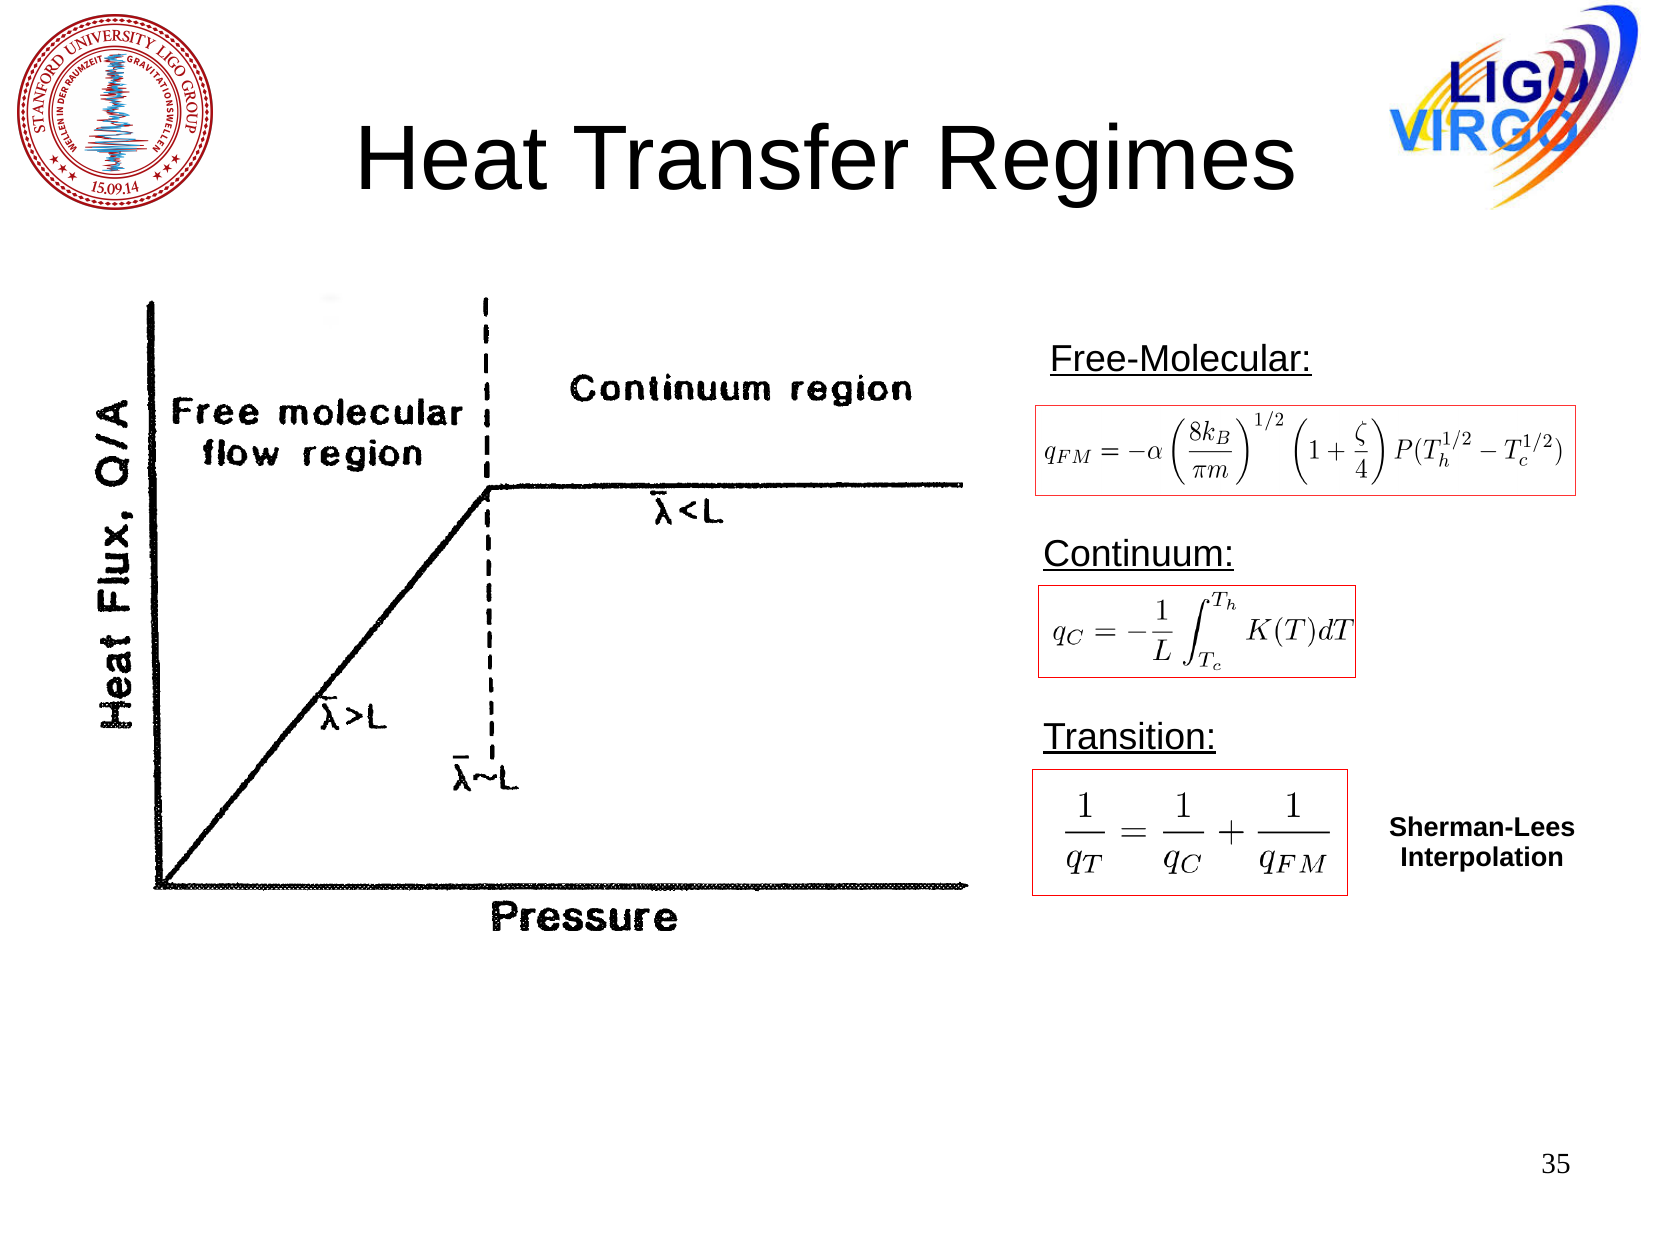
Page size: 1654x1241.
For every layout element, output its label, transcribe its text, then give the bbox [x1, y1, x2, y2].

picture [17, 14, 213, 210]
text_box Continuum: [1028, 525, 1250, 576]
picture [84, 289, 1576, 931]
picture [1038, 585, 1356, 678]
text_box Heat Transfer Regimes [82, 49, 1571, 257]
text_box Transition: [1028, 708, 1232, 759]
text_box Free-Molecular: [1035, 330, 1327, 381]
text_box Sherman-Lees Interpolation [1374, 804, 1591, 871]
picture [1372, 0, 1654, 210]
